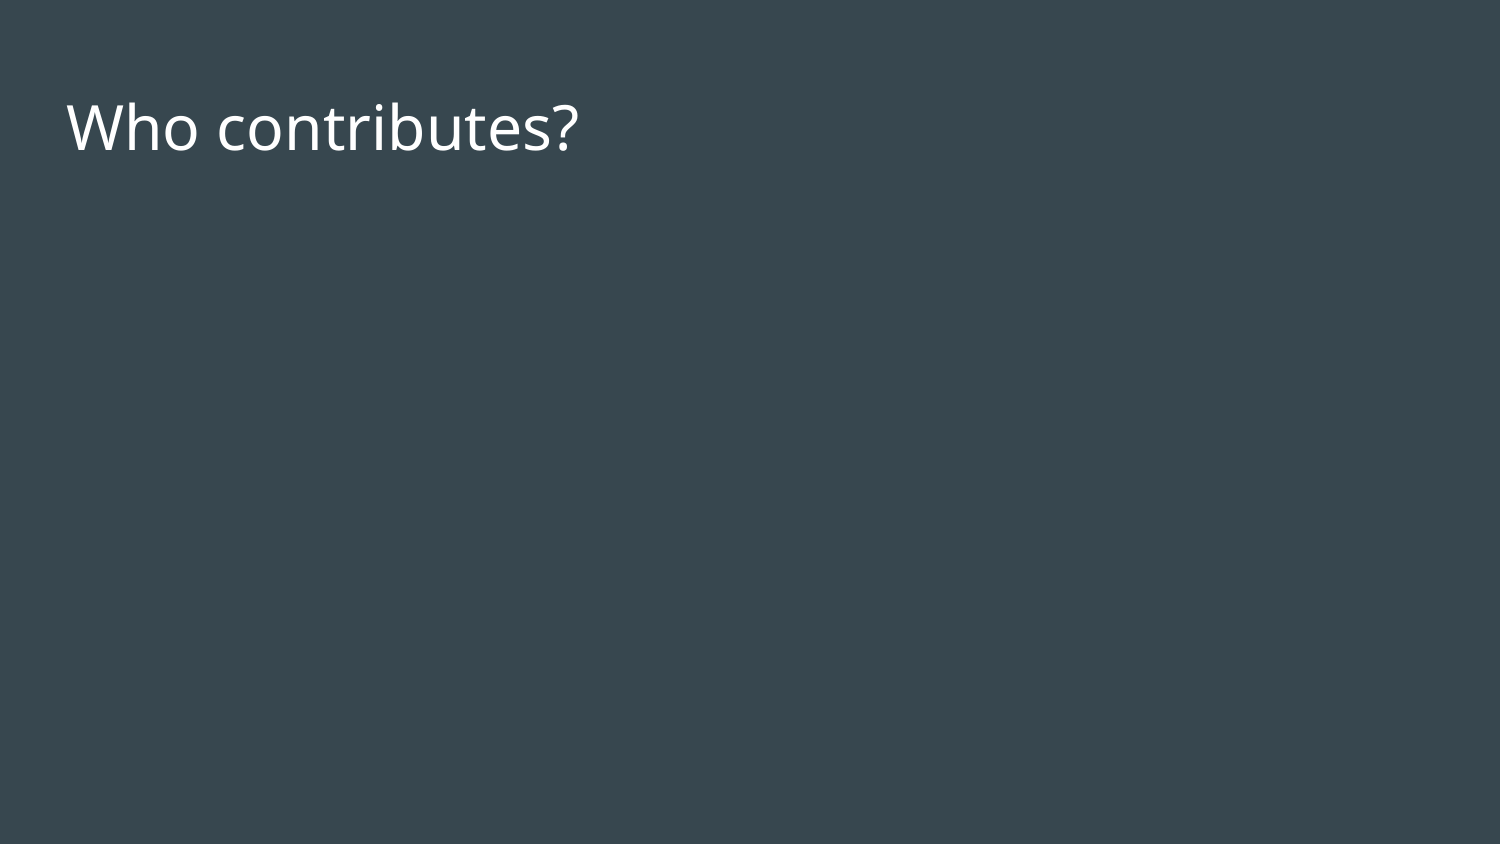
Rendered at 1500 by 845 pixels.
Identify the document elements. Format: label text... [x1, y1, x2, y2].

title Who contributes? [51, 72, 1449, 167]
